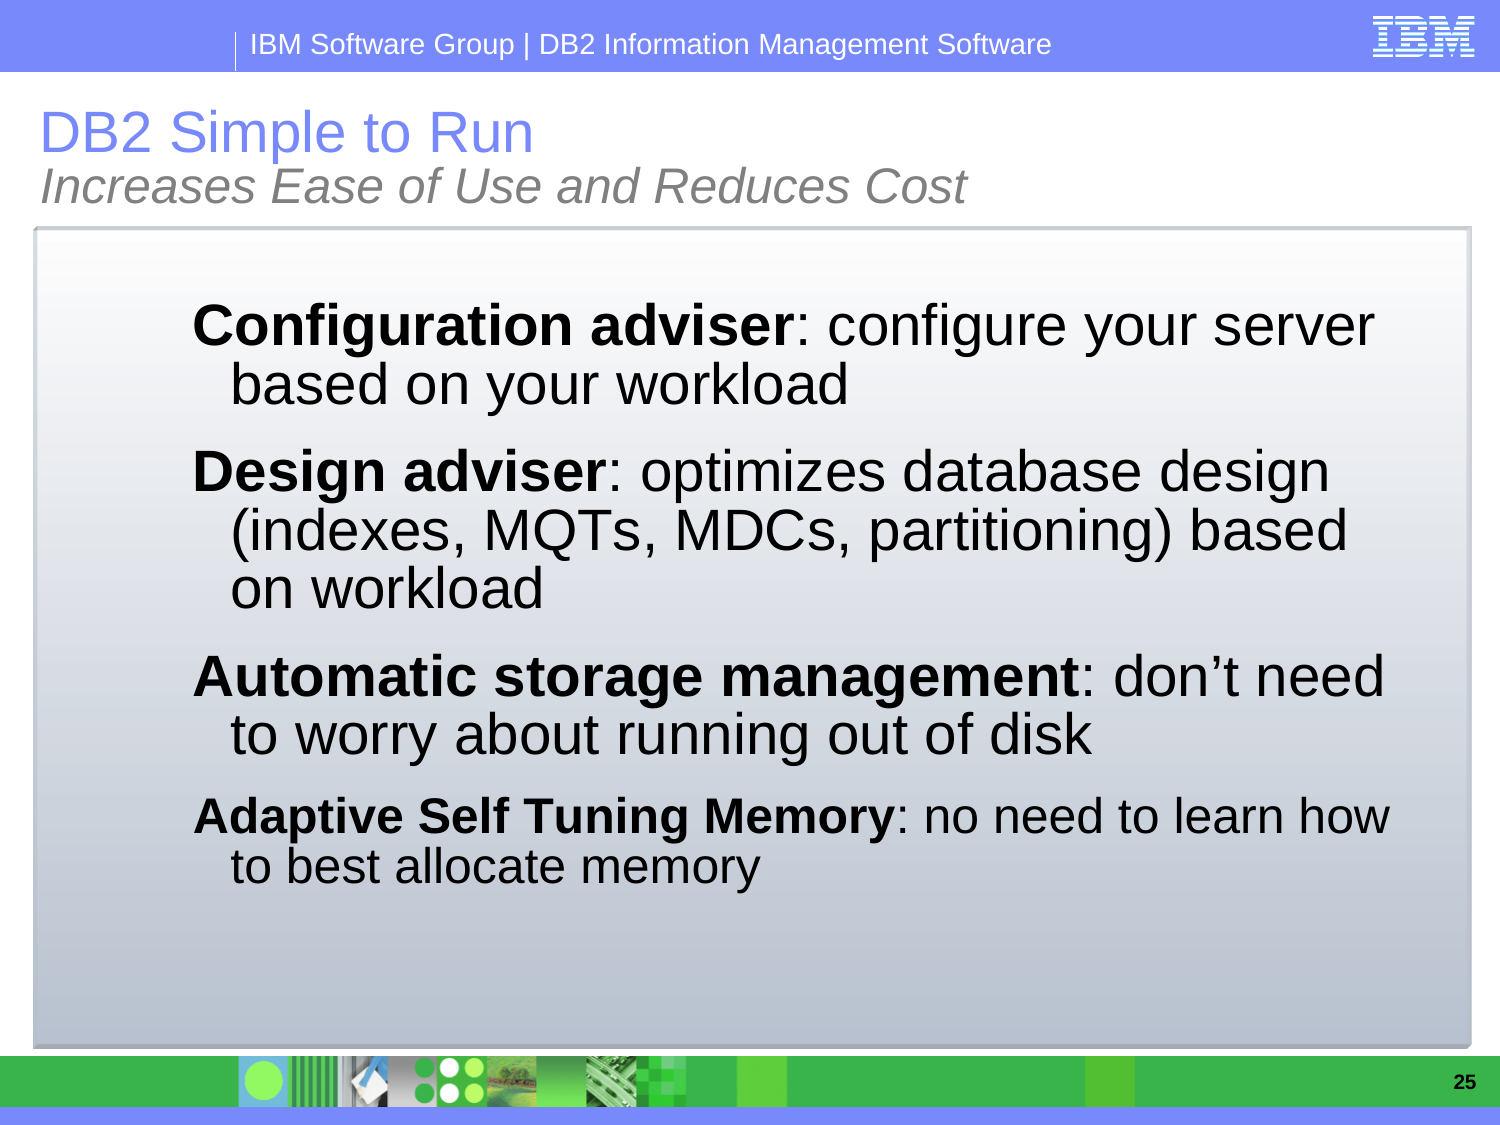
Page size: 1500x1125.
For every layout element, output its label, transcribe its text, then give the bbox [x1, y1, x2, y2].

title DB2 Simple to Run Increases Ease of Use and Reduces Cost [24, 93, 1378, 226]
list Configuration adviser: configure your server based on your workload Design adviser: optimizes database design (indexes, MQTs, MDCs, partitioning) based on workload Automatic storage management: don’t need to worry about running out of disk Adaptive Self Tuning Memory: no need to learn how to best allocate memory [178, 291, 1417, 1040]
picture [0, 1056, 1500, 1107]
